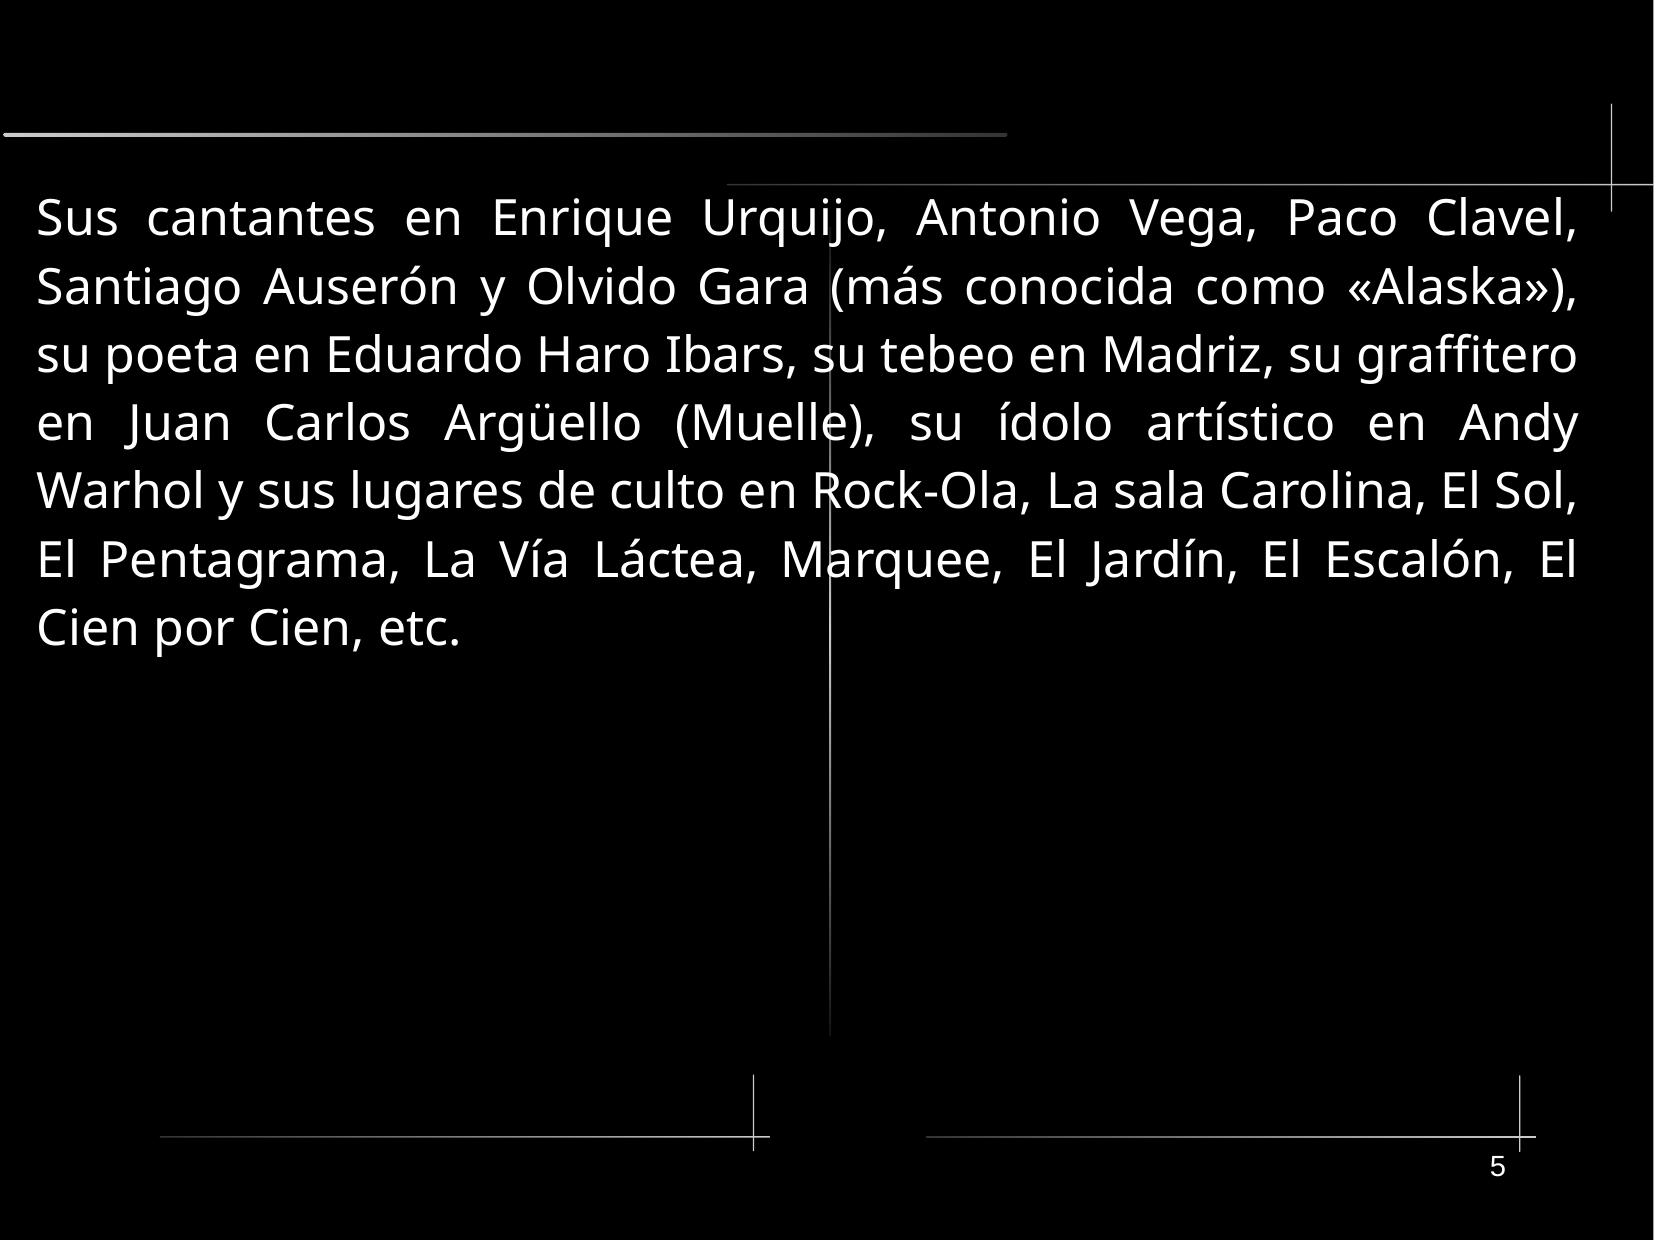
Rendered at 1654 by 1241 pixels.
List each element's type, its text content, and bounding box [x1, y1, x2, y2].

text_box Sus cantantes en Enrique Urquijo, Antonio Vega, Paco Clavel, Santiago Auserón y Olvido Gara (más conocida como «Alaska»), su poeta en Eduardo Haro Ibars, su tebeo en Madriz, su graffitero en Juan Carlos Argüello (Muelle), su ídolo artístico en Andy Warhol y sus lugares de culto en Rock-Ola, La sala Carolina, El Sol, El Pentagrama, La Vía Láctea, Marquee, El Jardín, El Escalón, El Cien por Cien, etc. [22, 174, 1595, 526]
